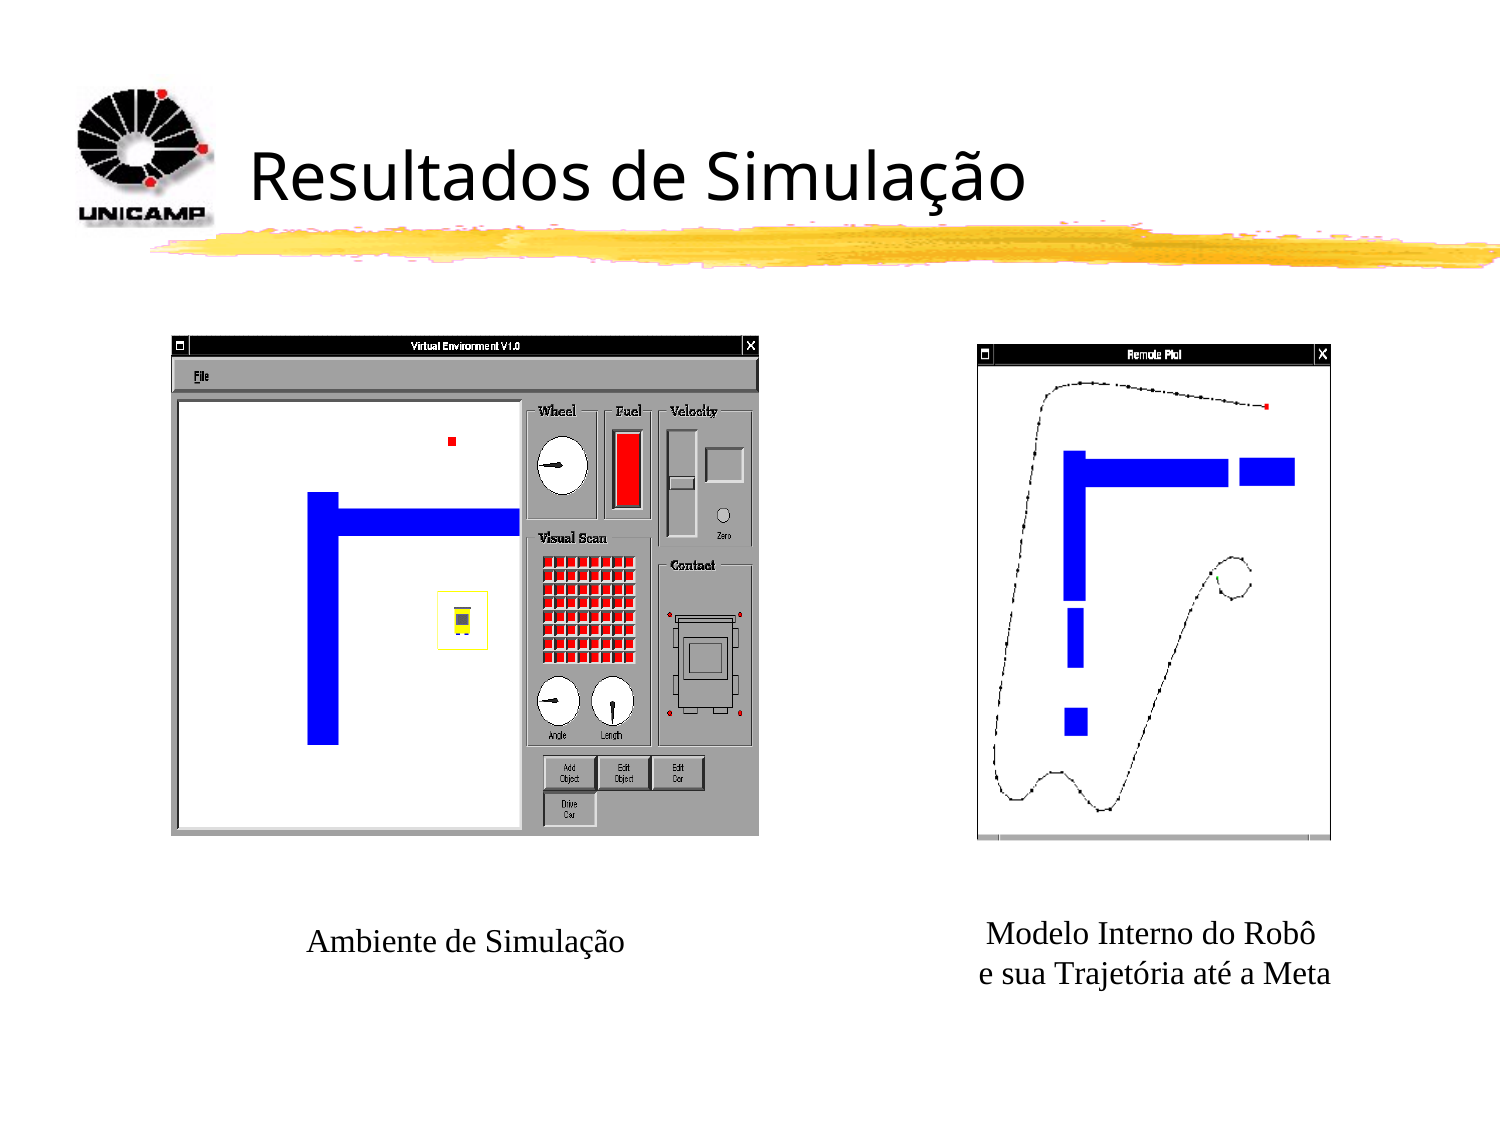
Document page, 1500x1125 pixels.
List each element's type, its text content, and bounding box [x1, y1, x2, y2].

picture [75, 74, 1500, 279]
chart [976, 343, 1333, 844]
text_box Modelo Interno do Robô e sua Trajetória até a Meta [955, 903, 1347, 999]
text_box Ambiente de Simulação [291, 911, 641, 968]
chart [171, 335, 759, 836]
title Resultados de Simulação [233, 37, 1434, 225]
